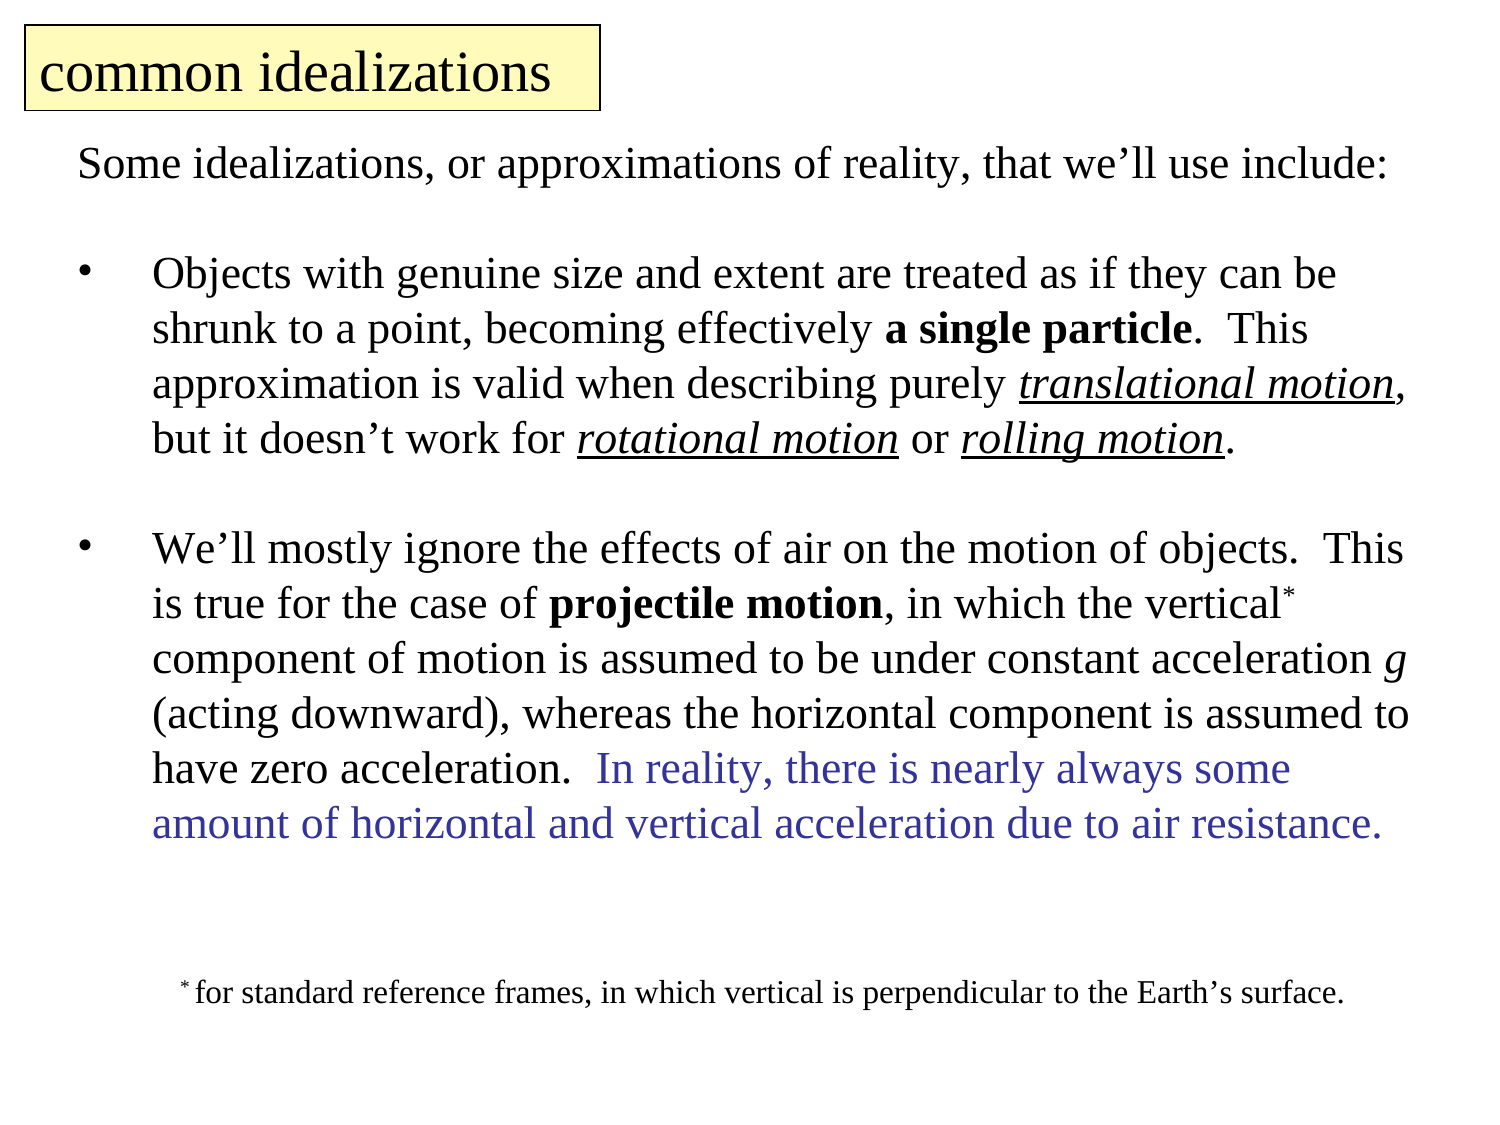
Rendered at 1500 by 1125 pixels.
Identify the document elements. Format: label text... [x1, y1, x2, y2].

text_box common idealizations [24, 24, 601, 111]
text_box * for standard reference frames, in which vertical is perpendicular to the Earth’s surface. [165, 962, 1363, 1018]
text_box Some idealizations, or approximations of reality, that we’ll use include: Objects with genuine size and extent are treated as if they can be shrunk to a point, becoming effectively a single particle. This approximation is valid when describing purely translational motion, but it doesn’t work for rotational motion or rolling motion. We’ll mostly ignore the effects of air on the motion of objects. This is true for the case of projectile motion, in which the vertical* component of motion is assumed to be under constant acceleration g (acting downward), whereas the horizontal component is assumed to have zero acceleration. In reality, there is nearly always some amount of horizontal and vertical acceleration due to air resistance. [62, 125, 1450, 856]
